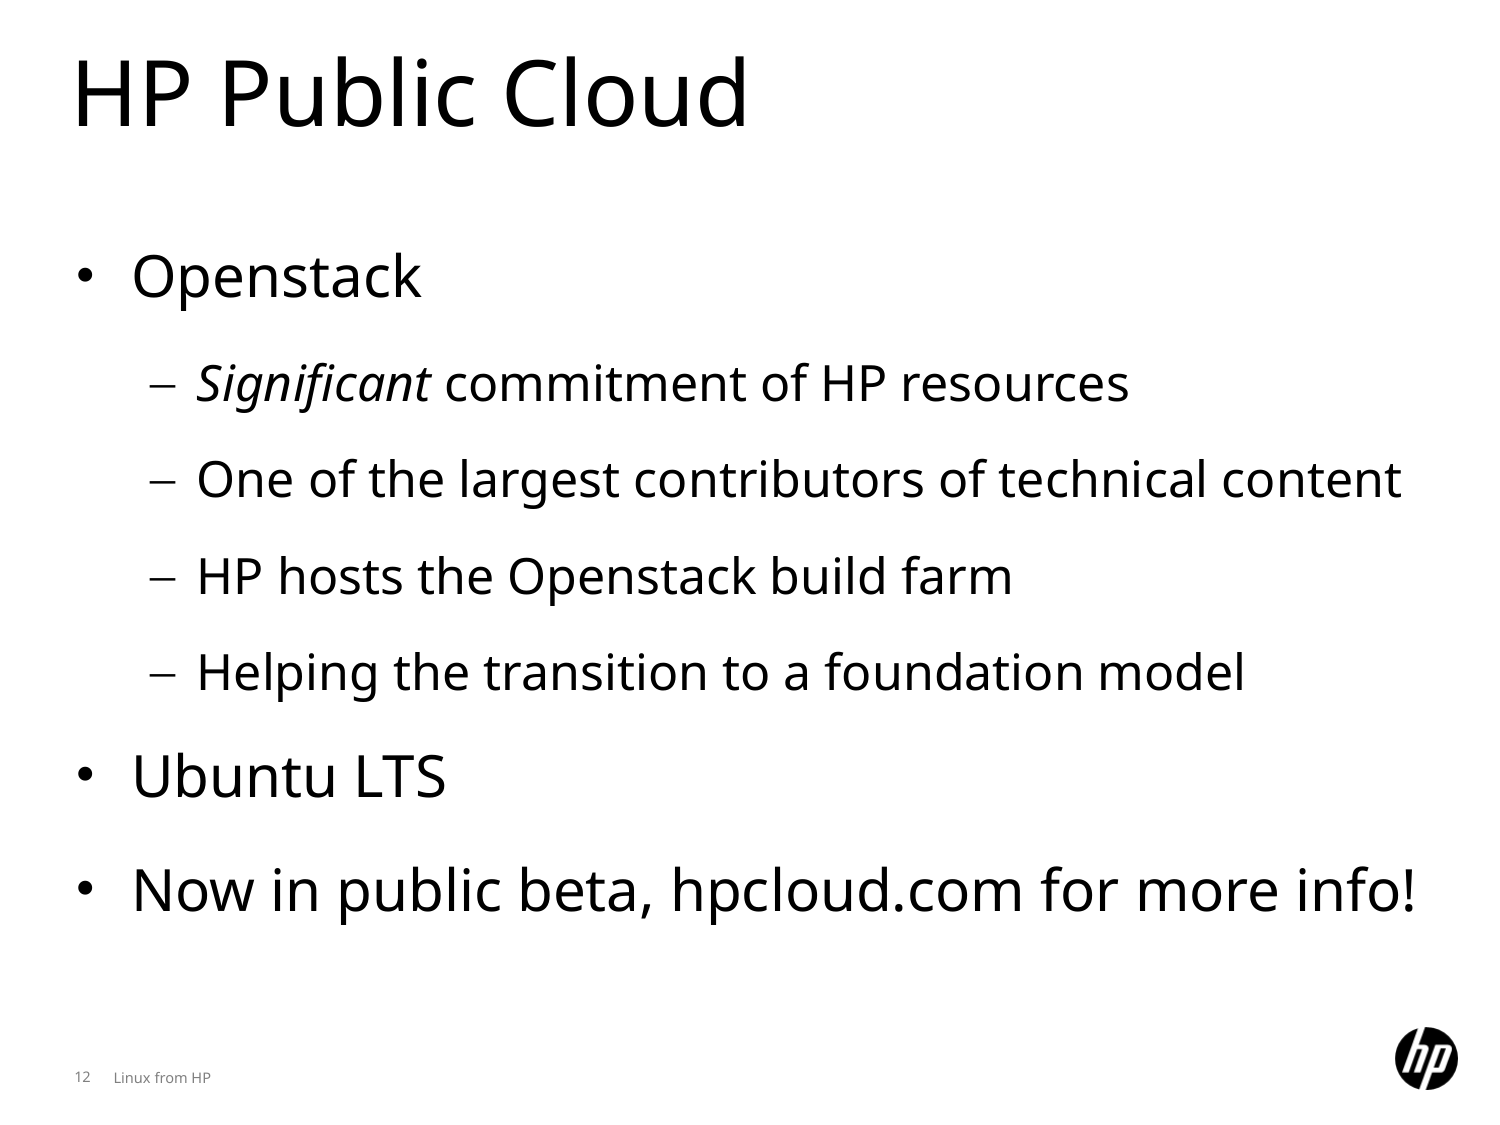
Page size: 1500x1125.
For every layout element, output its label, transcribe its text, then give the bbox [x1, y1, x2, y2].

title HP Public Cloud [55, 68, 1430, 213]
picture [1425, 1025, 1460, 1092]
list Openstack Significant commitment of HP resources One of the largest contributors of technical content HP hosts the Openstack build farm Helping the transition to a foundation model Ubuntu LTS Now in public beta, hpcloud.com for more info! [75, 224, 1425, 1125]
